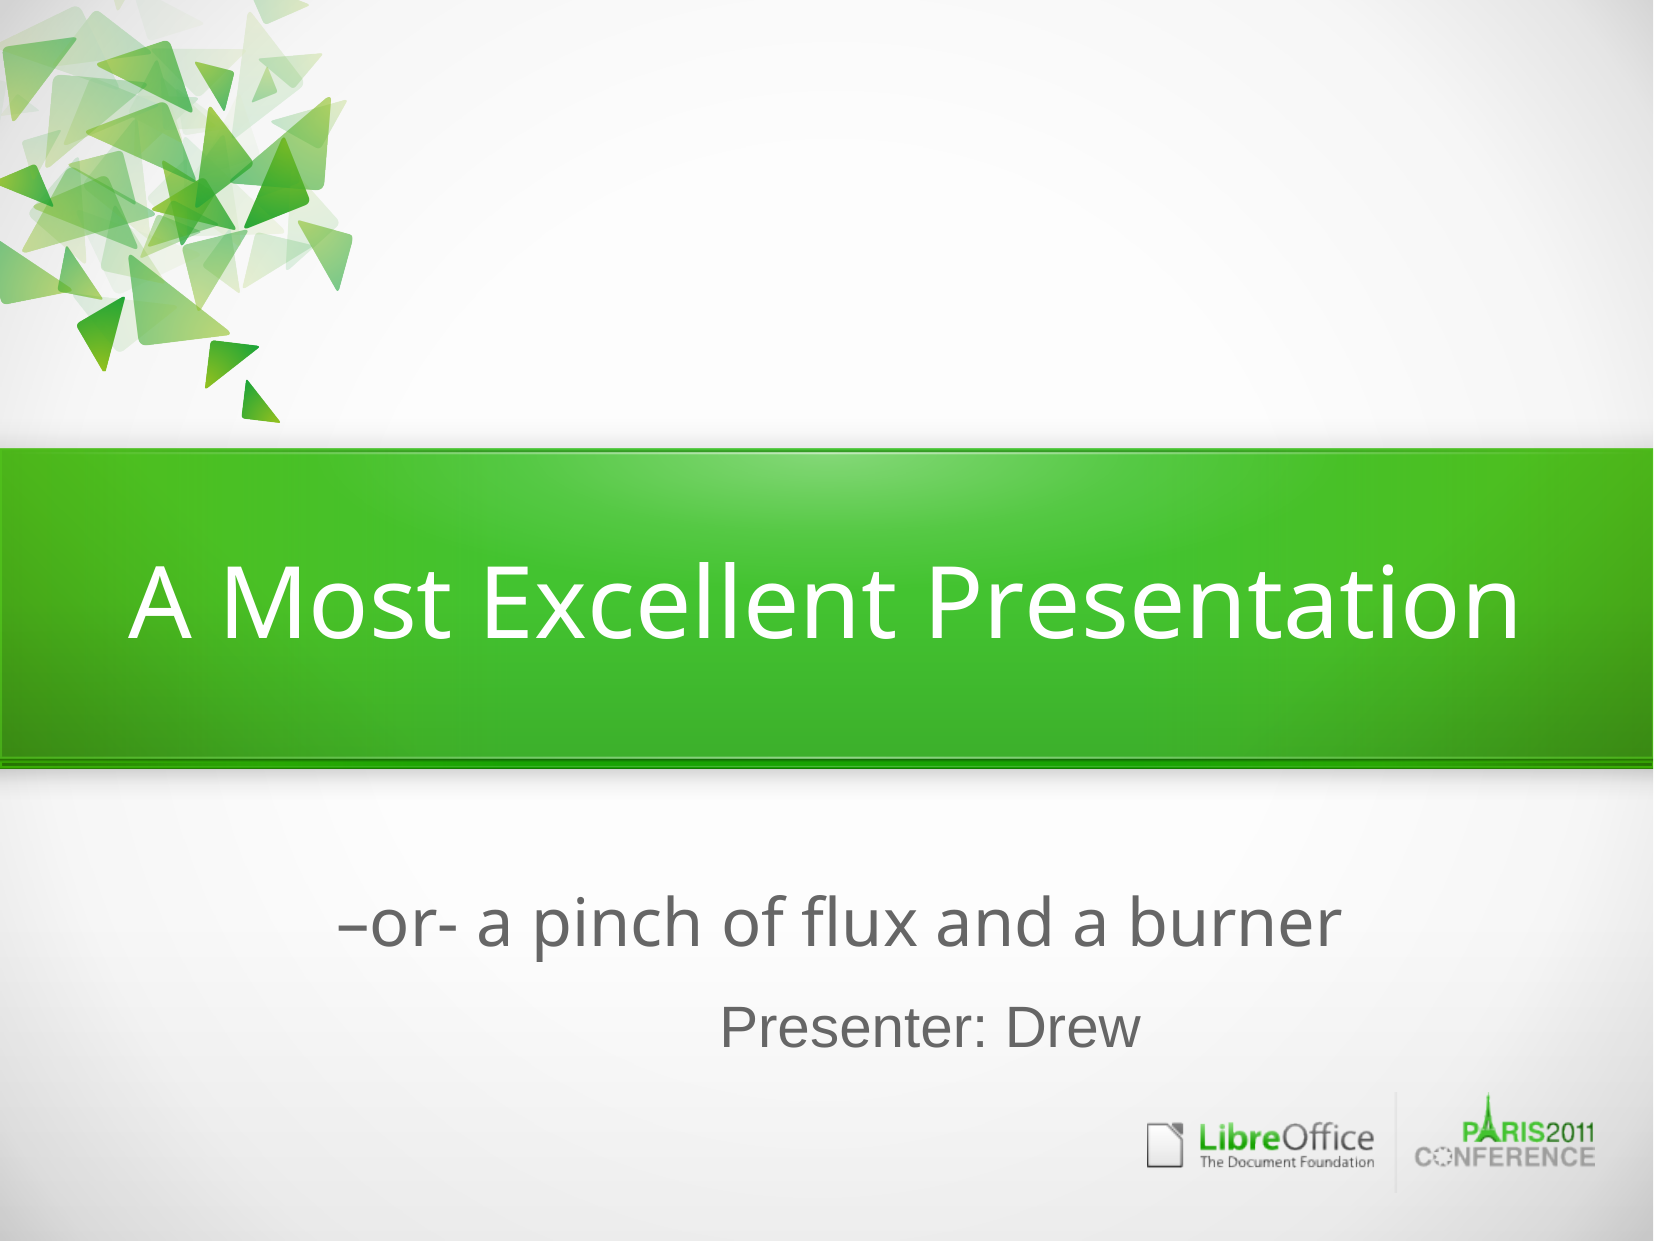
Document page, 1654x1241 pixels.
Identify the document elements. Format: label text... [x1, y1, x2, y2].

picture [0, 0, 1654, 1241]
list –or- a pinch of flux and a burner Presenter: Drew [88, 797, 1576, 1123]
title A Most Excellent Presentation [58, 502, 1594, 709]
